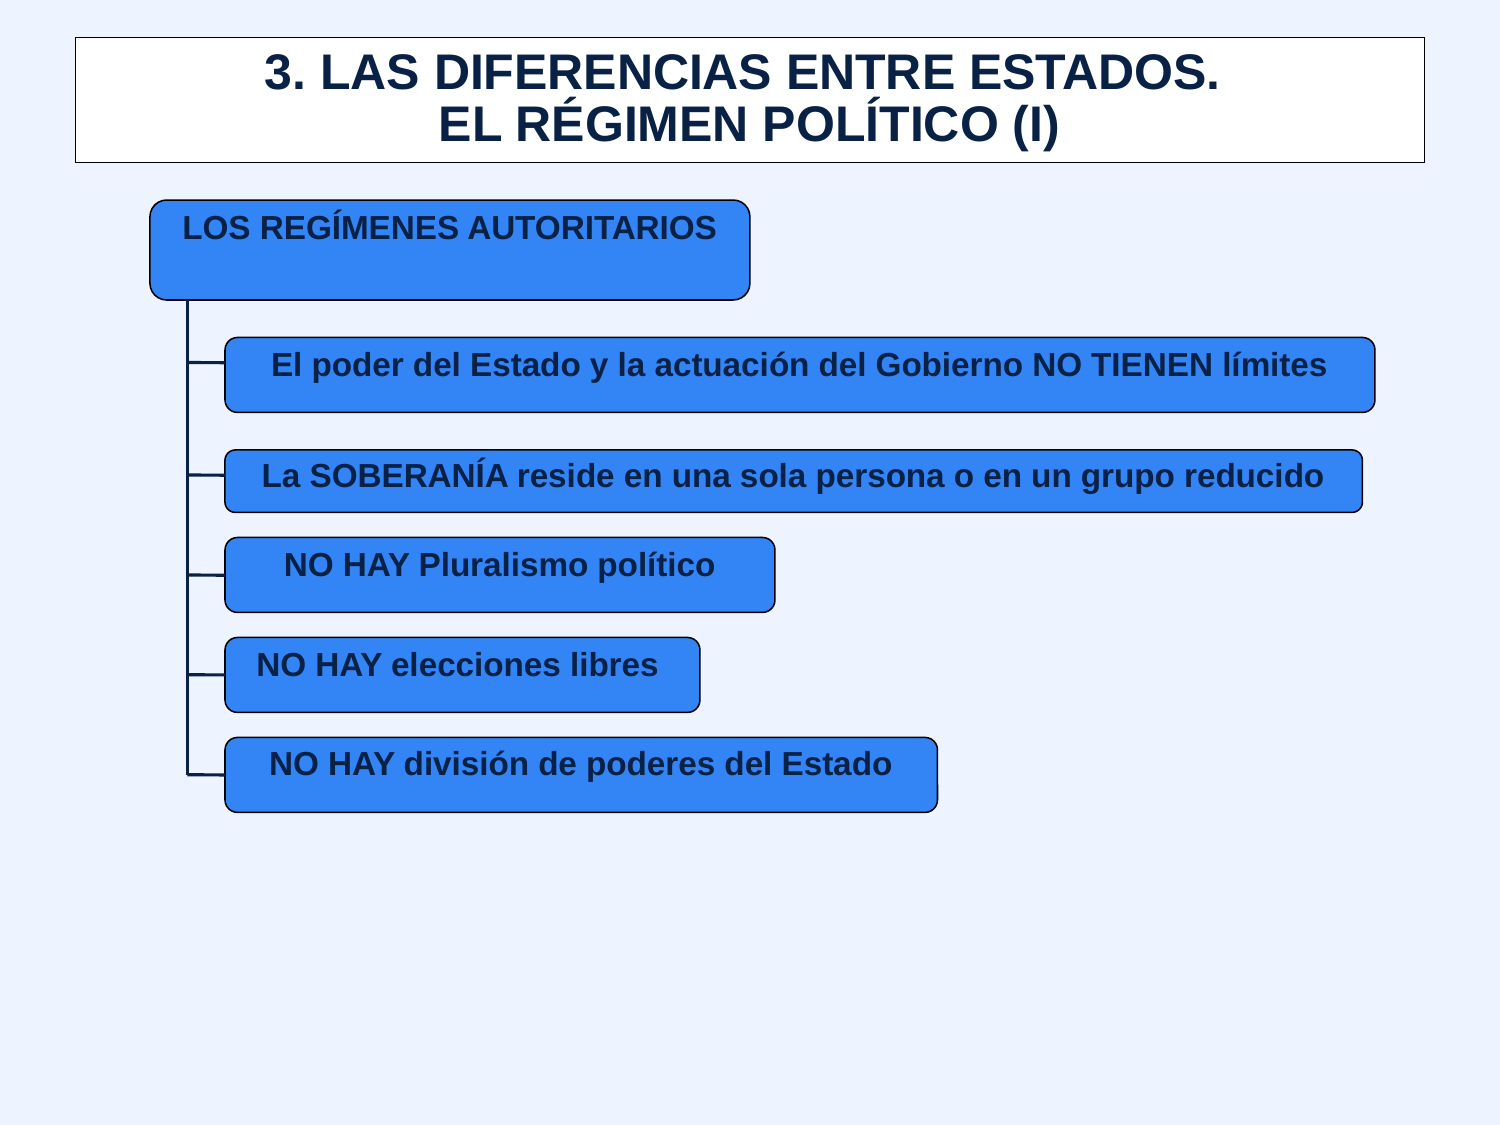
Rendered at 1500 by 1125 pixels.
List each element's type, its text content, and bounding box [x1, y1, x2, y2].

text_box NO HAY división de poderes del Estado [225, 737, 938, 813]
text_box NO HAY elecciones libres [225, 637, 700, 713]
text_box NO HAY Pluralismo político [225, 537, 775, 613]
text_box La SOBERANÍA reside en una sola persona o en un grupo reducido [224, 449, 1363, 513]
title 3. LAS DIFERENCIAS ENTRE ESTADOS. EL RÉGIMEN POLÍTICO (I) [75, 37, 1425, 163]
text_box LOS REGÍMENES AUTORITARIOS [149, 200, 750, 300]
text_box El poder del Estado y la actuación del Gobierno NO TIENEN límites [225, 337, 1375, 413]
